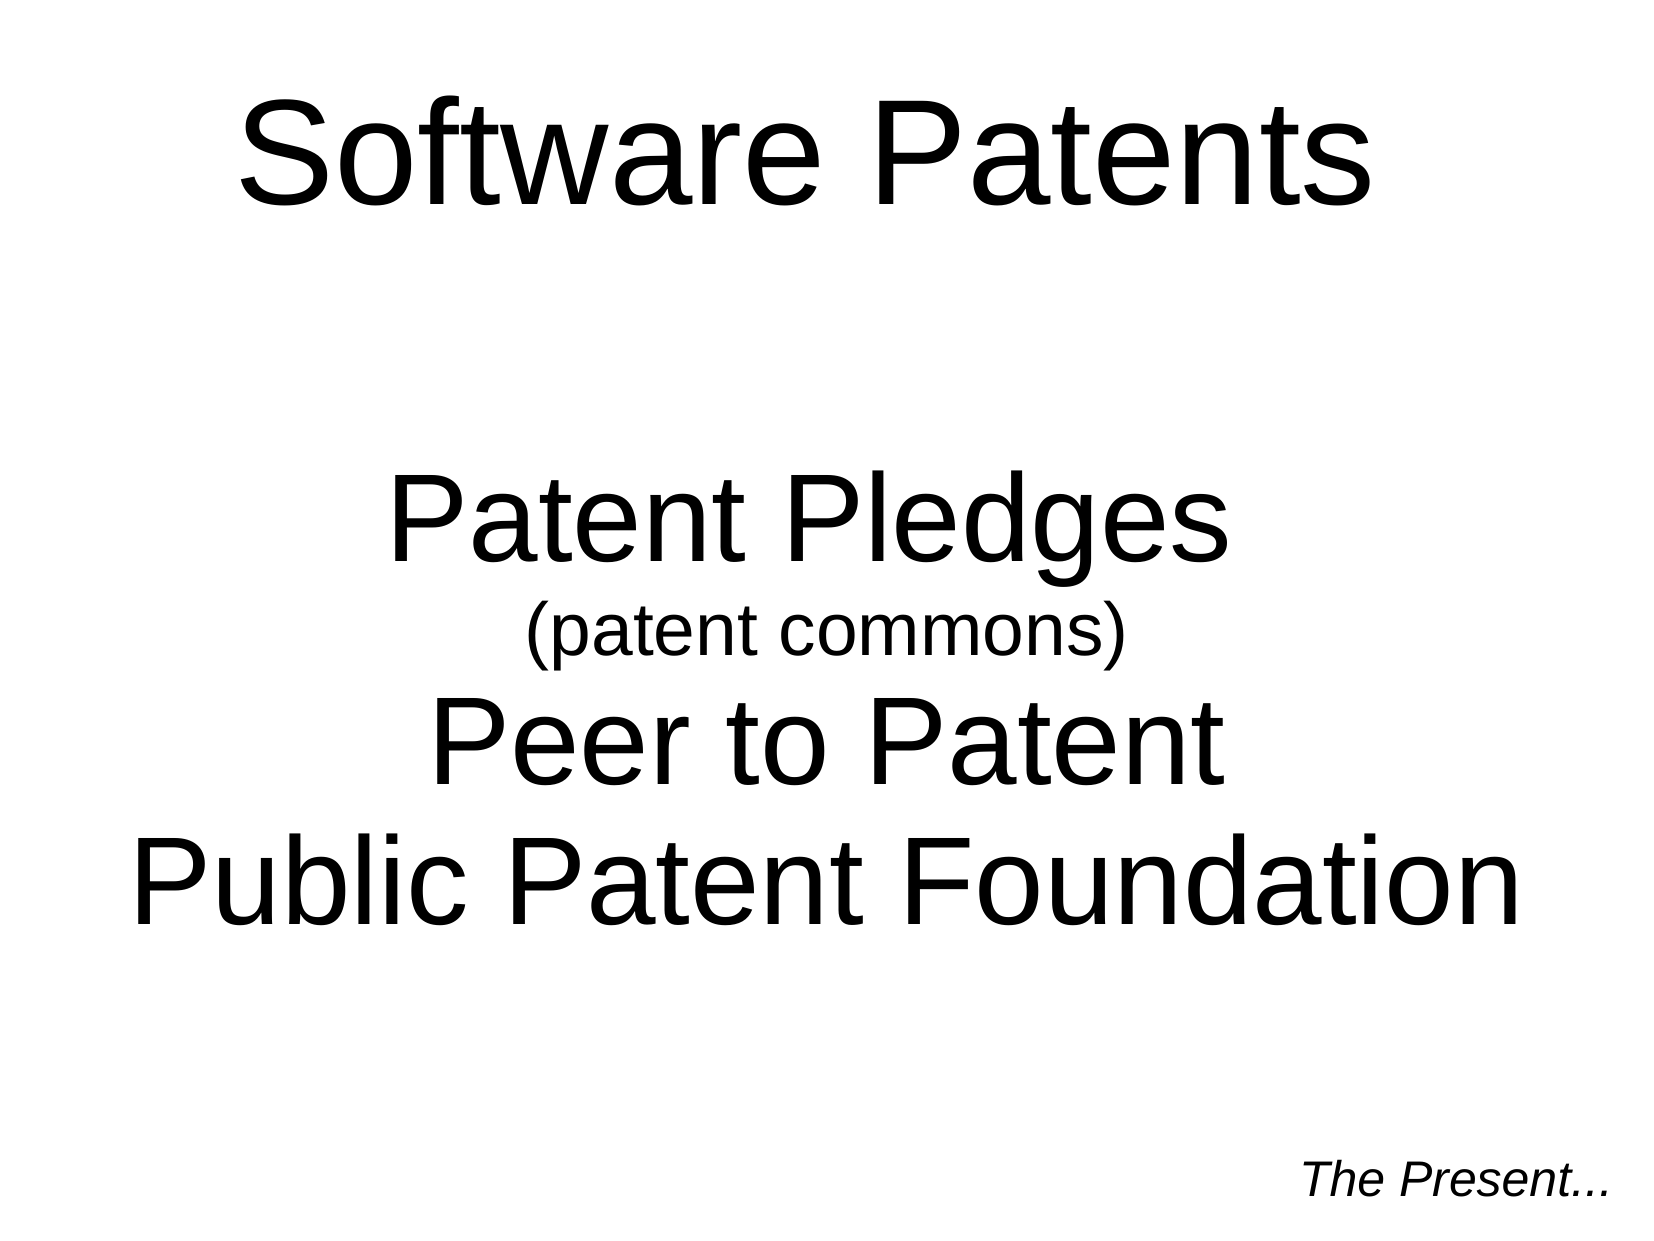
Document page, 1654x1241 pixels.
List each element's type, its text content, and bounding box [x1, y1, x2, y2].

subtitle Patent Pledges (patent commons) Peer to Patent Public Patent Foundation [82, 290, 1571, 1109]
text_box The Present... [1299, 1151, 1607, 1208]
title Software Patents [82, 49, 1571, 257]
